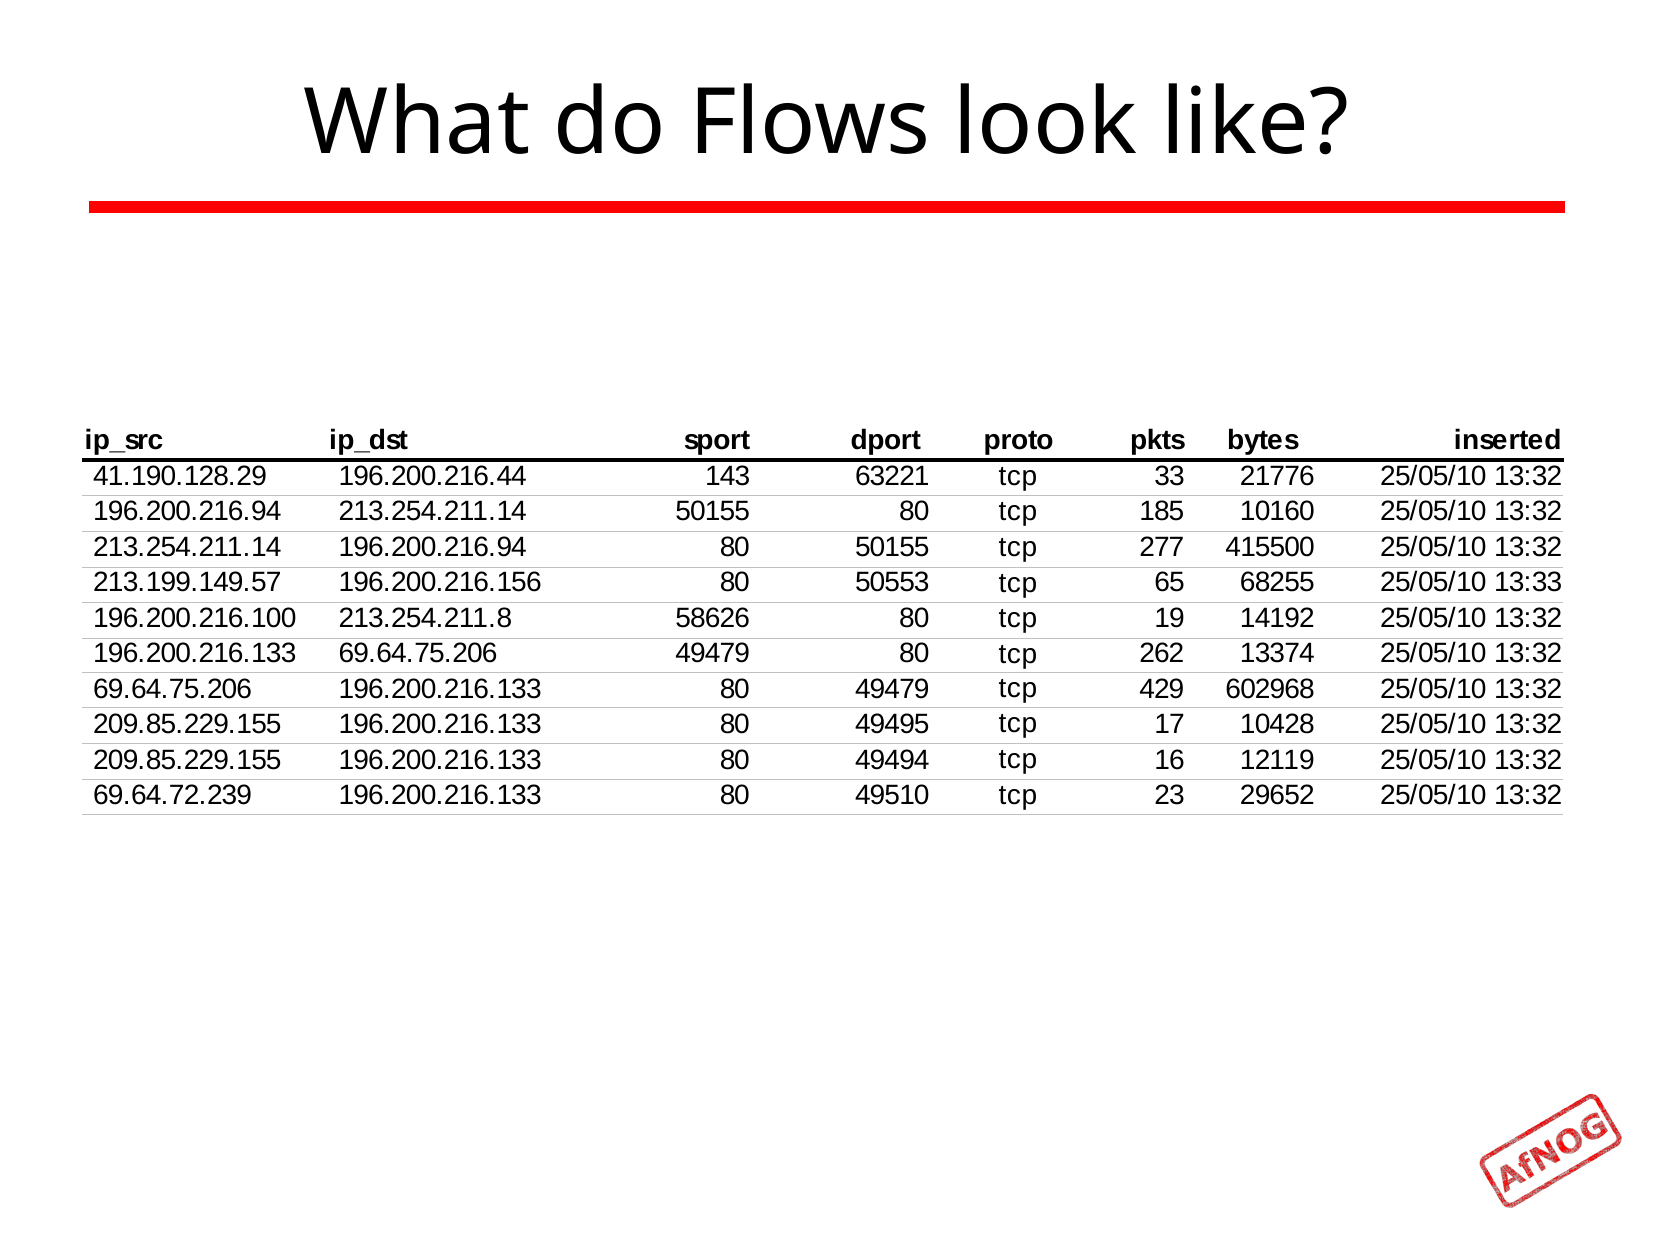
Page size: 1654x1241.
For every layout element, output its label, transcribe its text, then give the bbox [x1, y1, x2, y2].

title What do Flows look like? [88, 29, 1565, 207]
picture [1476, 1090, 1625, 1211]
chart [81, 423, 1568, 818]
